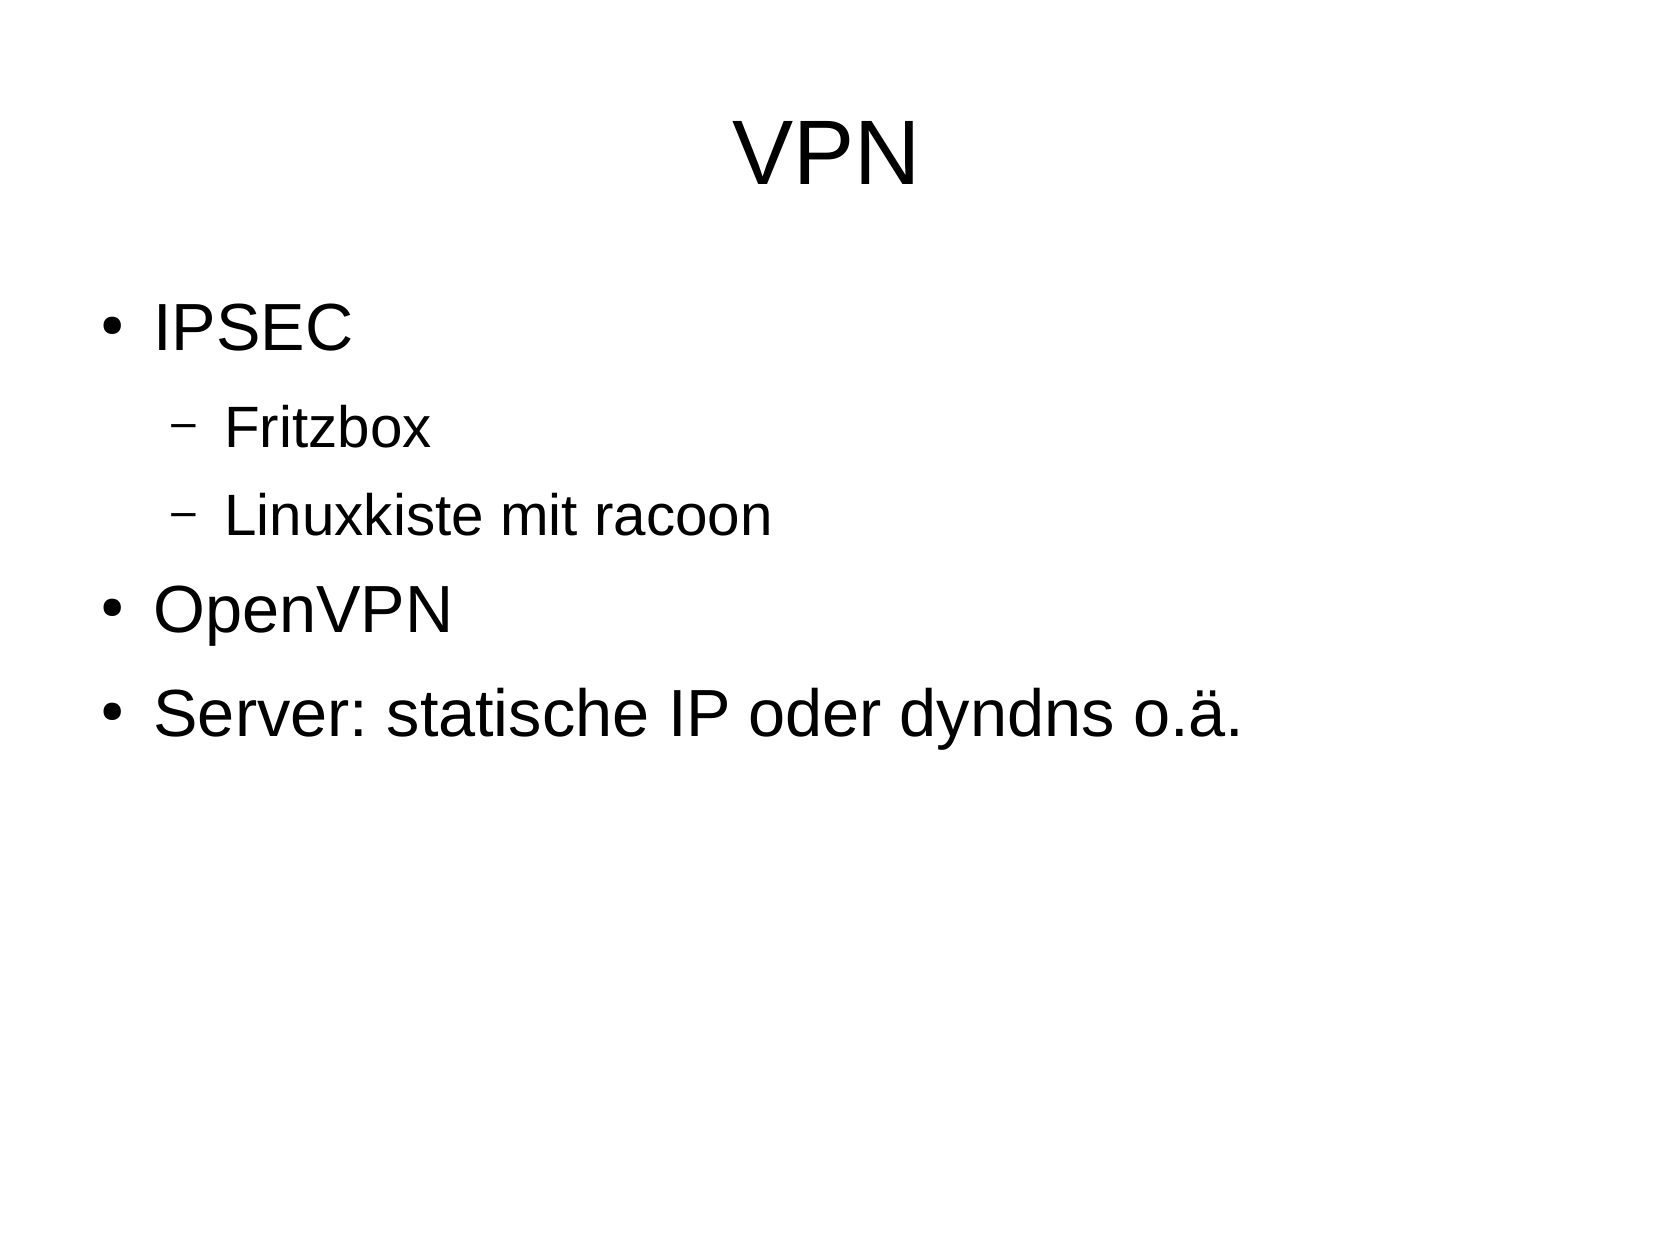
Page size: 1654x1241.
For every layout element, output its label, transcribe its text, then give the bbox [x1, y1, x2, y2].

list IPSEC Fritzbox Linuxkiste mit racoon OpenVPN Server: statische IP oder dyndns o.ä. [82, 290, 1538, 1010]
title VPN [82, 49, 1571, 257]
